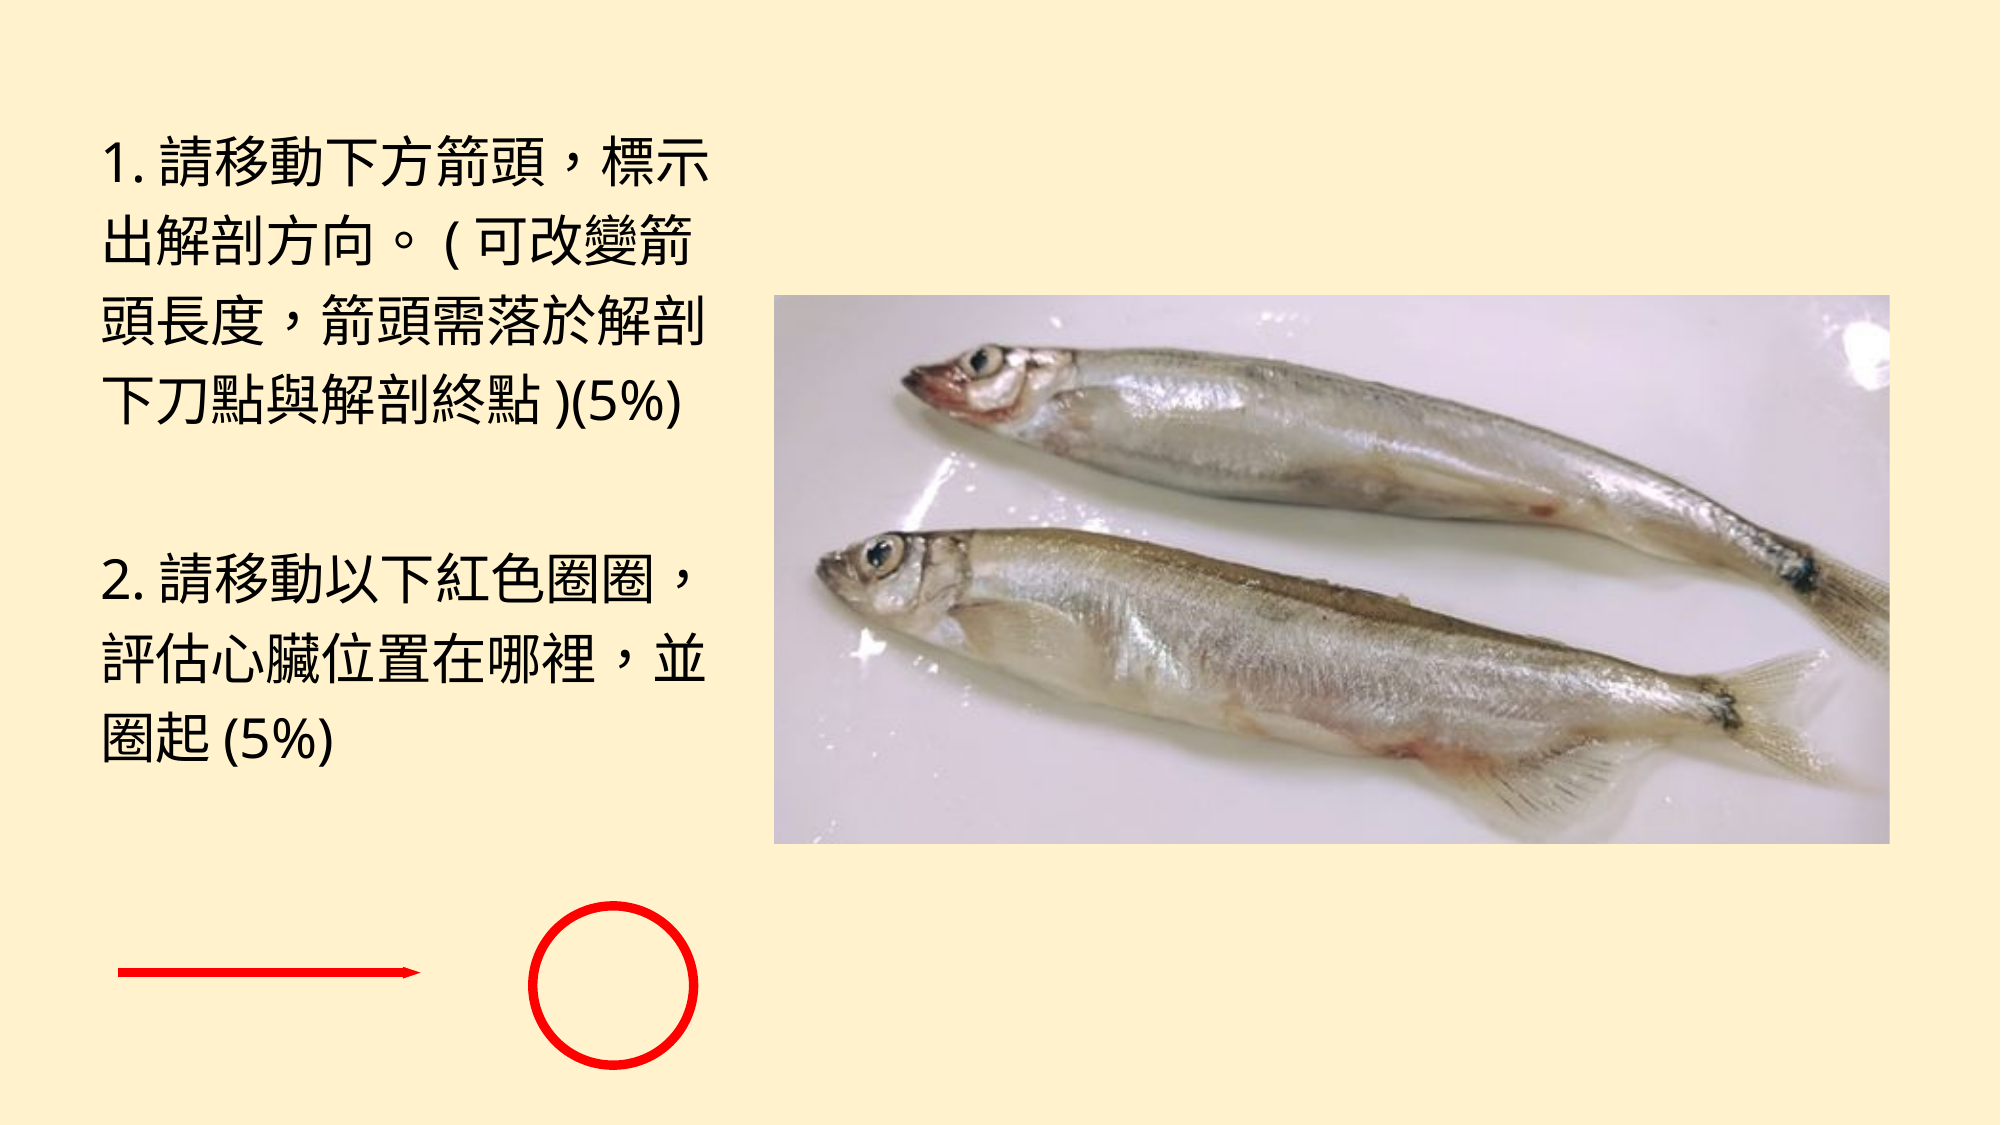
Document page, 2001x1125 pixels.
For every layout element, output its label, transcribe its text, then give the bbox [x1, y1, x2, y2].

picture [774, 295, 1890, 844]
list 1.請移動下方箭頭，標示出解剖方向。(可改變箭頭長度，箭頭需落於解剖下刀點與解剖終點)(5%) 2.請移動以下紅色圈圈，評估心臟位置在哪裡，並圈起(5%) [85, 106, 731, 918]
